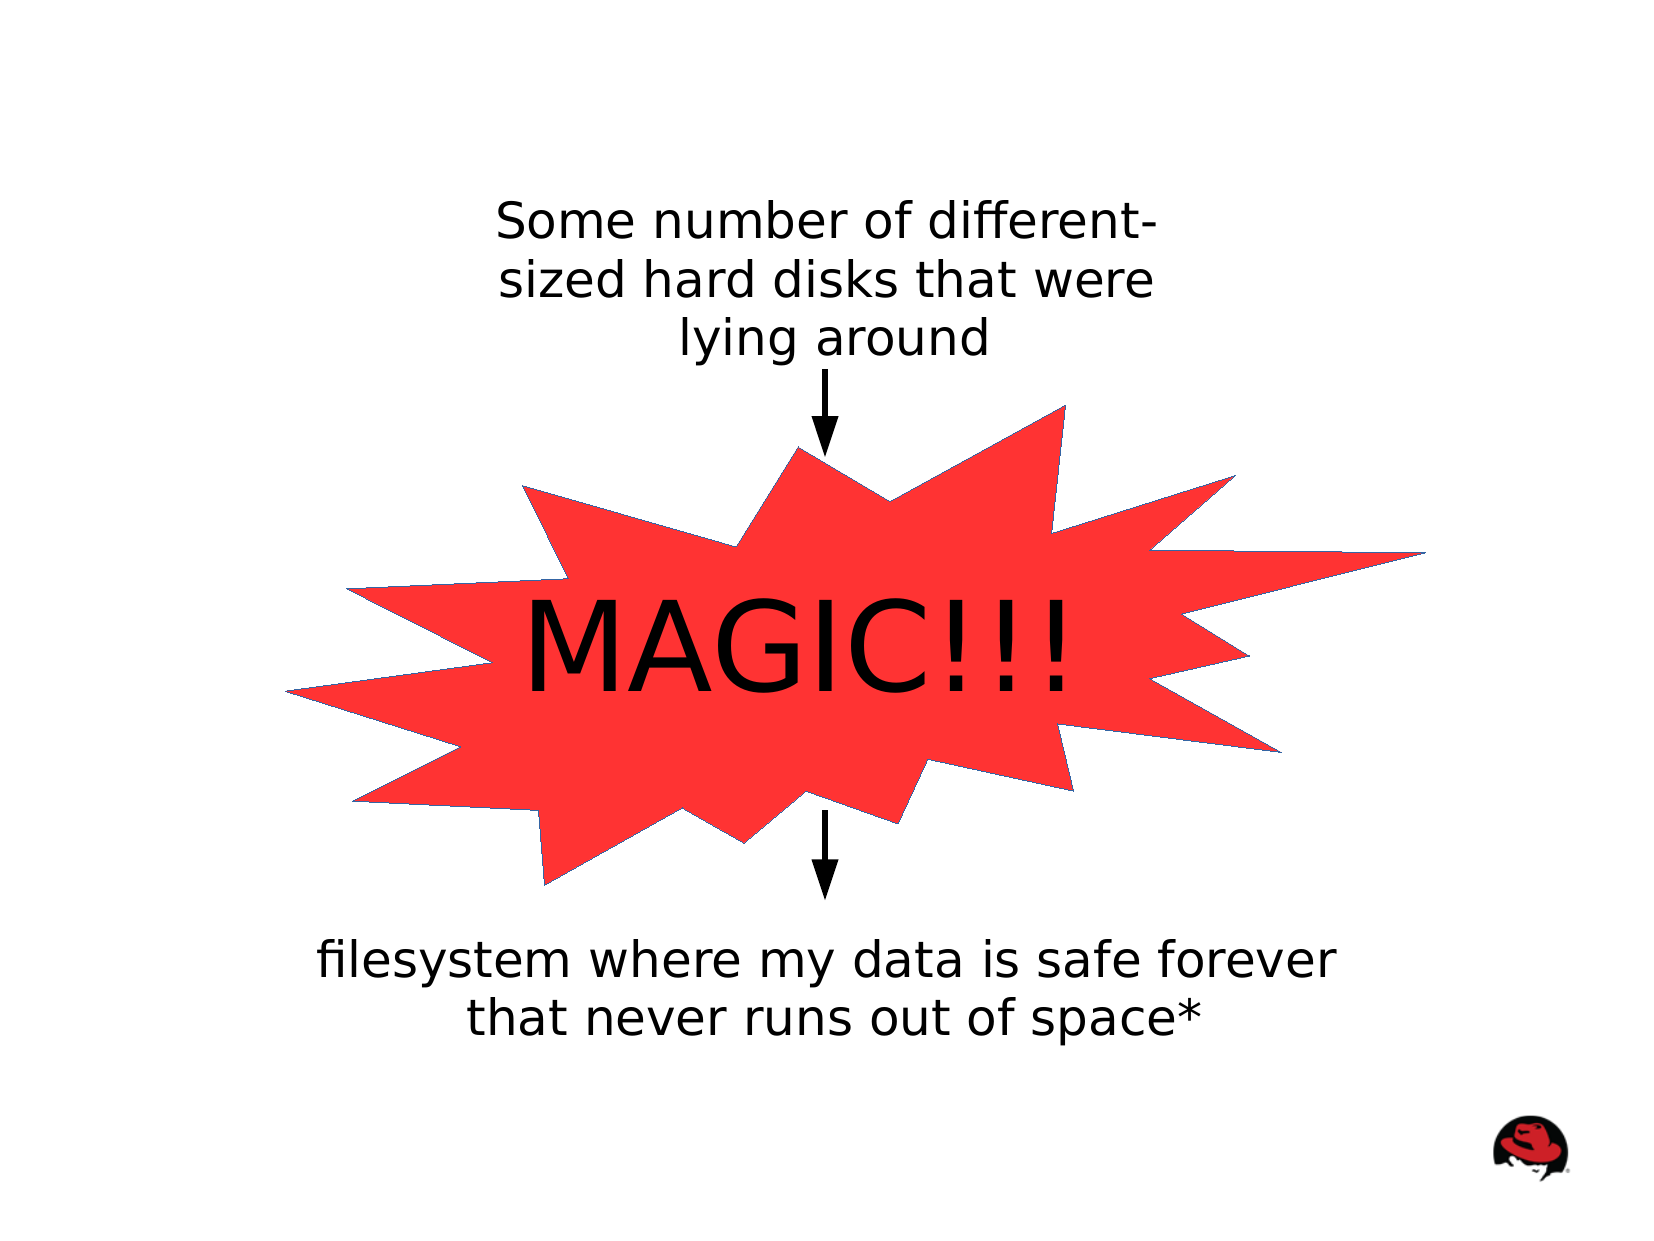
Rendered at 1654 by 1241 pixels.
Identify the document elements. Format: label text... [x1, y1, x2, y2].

picture [1492, 1113, 1576, 1191]
text_box Some number of different- sized hard disks that were lying around [456, 182, 1198, 378]
text_box MAGIC!!! [285, 405, 1426, 886]
text_box filesystem where my data is safe forever that never runs out of space* [391, 920, 1262, 1058]
